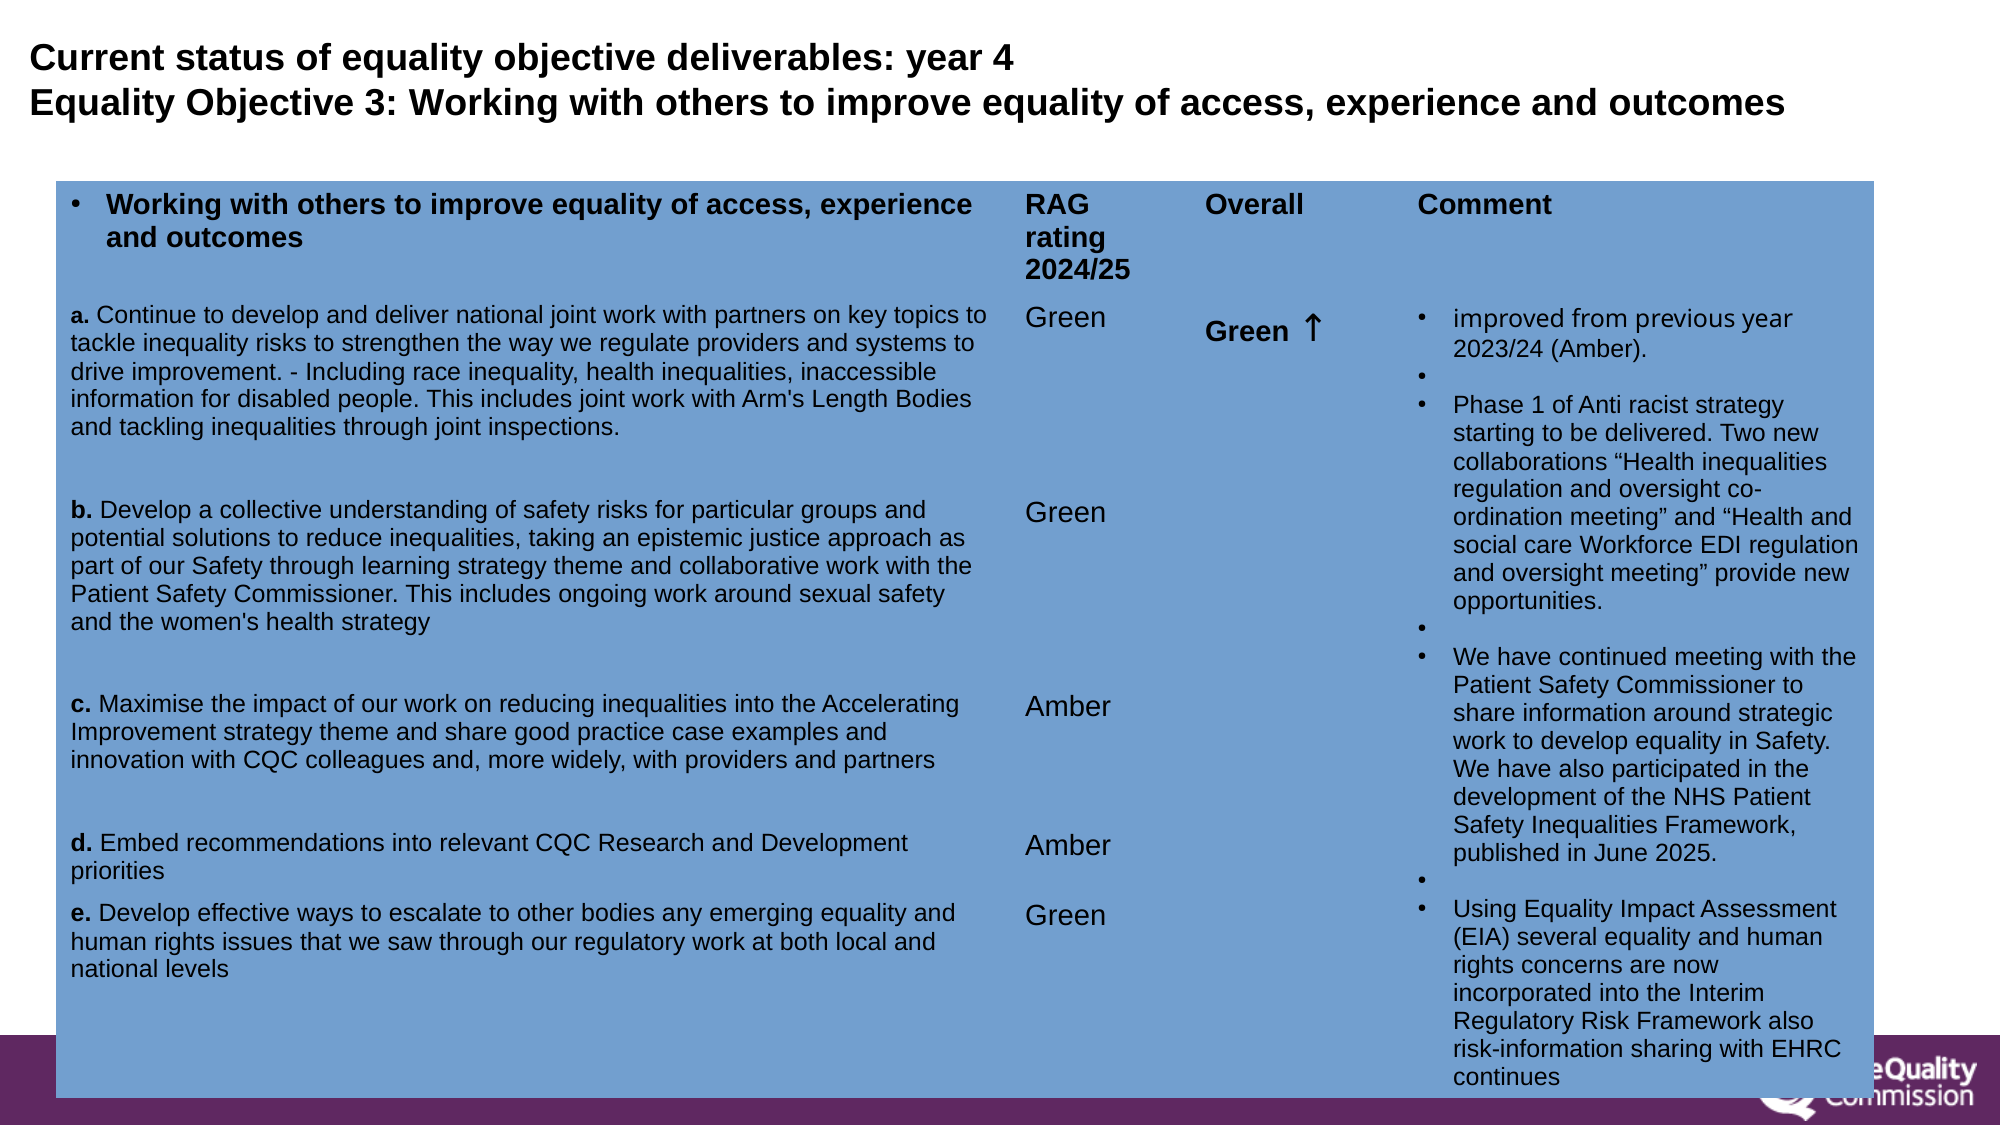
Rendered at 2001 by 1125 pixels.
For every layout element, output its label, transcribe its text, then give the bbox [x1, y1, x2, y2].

table_header Working with others to improve equality of access, experience and outcomes [56, 181, 1010, 294]
table_cell Green [1010, 488, 1190, 683]
table_cell e. Develop effective ways to escalate to other bodies any emerging equality and human rights issues that we saw through our regulatory work at both local and national levels [56, 892, 1010, 1098]
table_cell a. Continue to develop and deliver national joint work with partners on key topics to tackle inequality risks to strengthen the way we regulate providers and systems to drive improvement. - Including race inequality, health inequalities, inaccessible information for disabled people. This includes joint work with Arm's Length Bodies and tackling inequalities through joint inspections. [56, 294, 1010, 488]
table_cell Amber [1010, 683, 1190, 821]
table_cell b. Develop a collective understanding of safety risks for particular groups and potential solutions to reduce inequalities, taking an epistemic justice approach as part of our Safety through learning strategy theme and collaborative work with the Patient Safety Commissioner. This includes ongoing work around sexual safety and the women's health strategy [56, 488, 1010, 683]
table_cell Green [1010, 892, 1190, 1098]
table_cell Green ↑ [1190, 294, 1403, 1098]
table_header Overall [1190, 181, 1403, 294]
title Current status of equality objective deliverables: year 4 Equality Objective 3: Working with others to improve equality of access, experience and outcomes [14, 25, 1969, 145]
table_cell c. Maximise the impact of our work on reducing inequalities into the Accelerating Improvement strategy theme and share good practice case examples and innovation with CQC colleagues and, more widely, with providers and partners [56, 683, 1010, 821]
table_cell improved from previous year 2023/24 (Amber). Phase 1 of Anti racist strategy starting to be delivered. Two new collaborations “Health inequalities regulation and oversight co-ordination meeting” and “Health and social care Workforce EDI regulation and oversight meeting” provide new opportunities. We have continued meeting with the Patient Safety Commissioner to share information around strategic work to develop equality in Safety. We have also participated in the development of the NHS Patient Safety Inequalities Framework, published in June 2025. ​Using Equality Impact Assessment (EIA) several equality and human rights concerns are now incorporated into the Interim Regulatory Risk Framework also risk-information sharing with EHRC continues [1403, 294, 1874, 1098]
table_cell d. Embed recommendations into relevant CQC Research and Development priorities [56, 821, 1010, 892]
table_header RAG rating 2024/25 [1010, 181, 1190, 294]
table_cell Amber [1010, 821, 1190, 892]
list [29, 84, 1970, 958]
table_header Comment [1403, 181, 1874, 294]
table_cell Green [1010, 294, 1190, 488]
